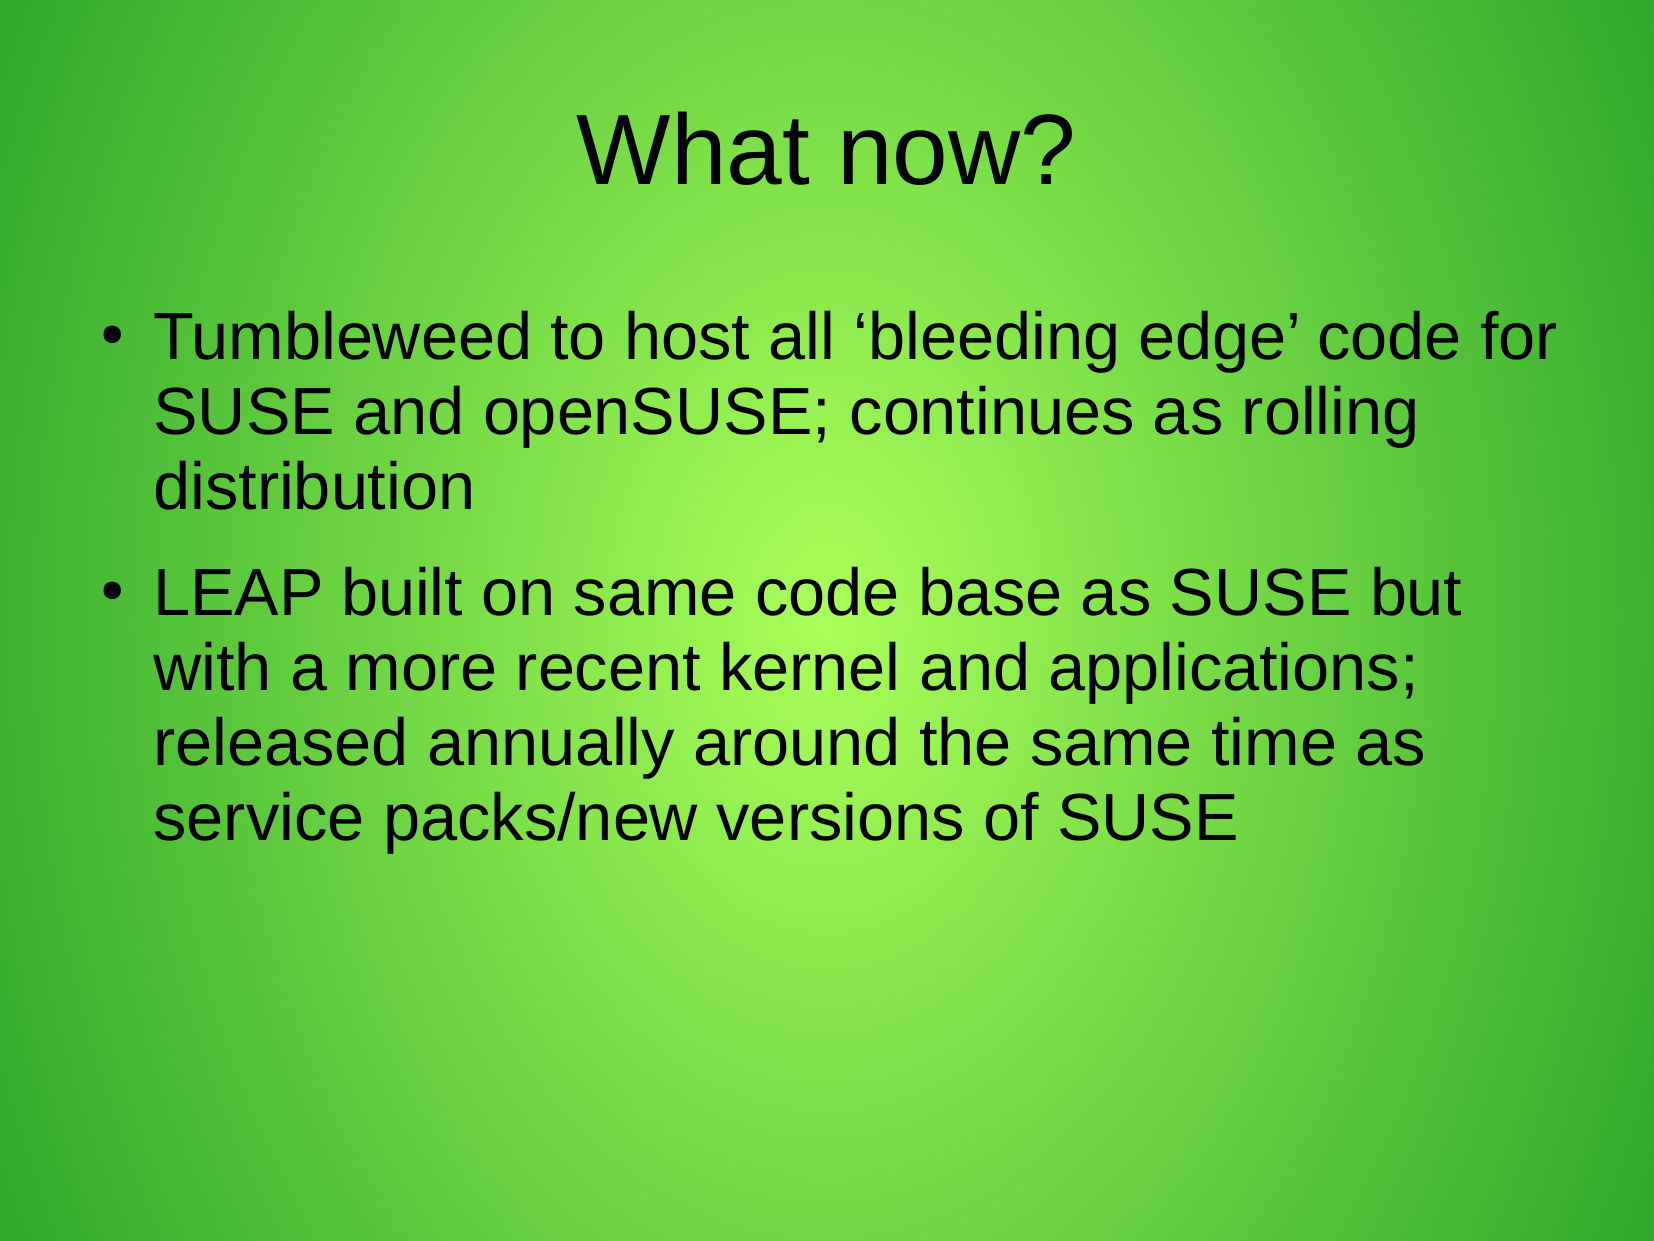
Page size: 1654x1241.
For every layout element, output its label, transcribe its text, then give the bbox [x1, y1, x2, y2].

title What now? [82, 47, 1571, 252]
list Tumbleweed to host all ‘bleeding edge’ code for SUSE and openSUSE; continues as rolling distribution LEAP built on same code base as SUSE but with a more recent kernel and applications; released annually around the same time as service packs/new versions of SUSE [82, 299, 1571, 1111]
